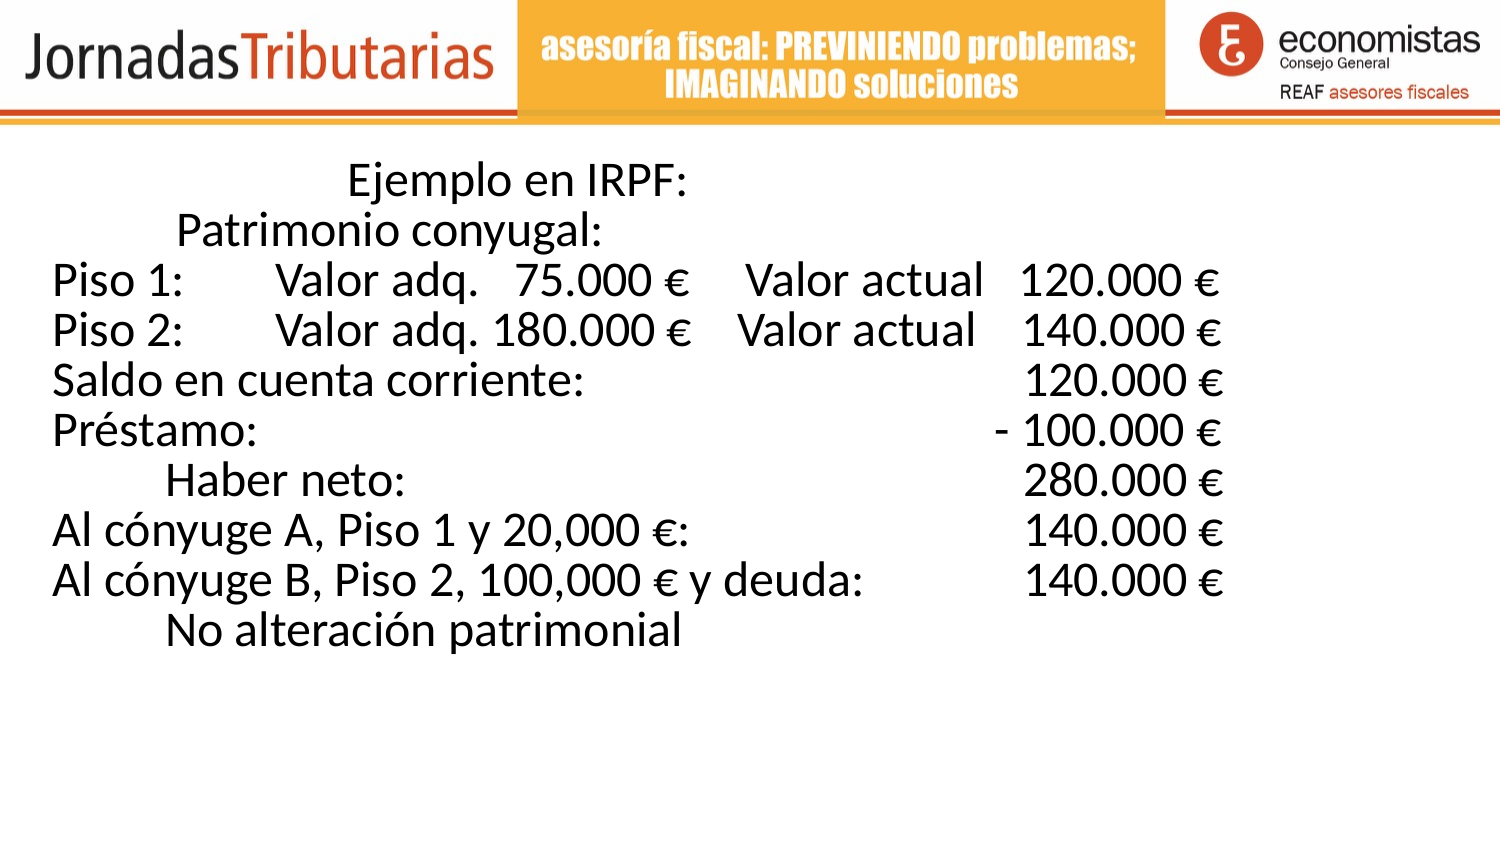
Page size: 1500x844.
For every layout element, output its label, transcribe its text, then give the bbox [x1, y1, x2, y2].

text_box Ejemplo en IRPF: Patrimonio conyugal: Piso 1: Valor adq. 75.000 € Valor actual 120.000 € Piso 2: Valor adq. 180.000 € Valor actual 140.000 € Saldo en cuenta corriente: 120.000 € Préstamo: - 100.000 € Haber neto: 280.000 € Al cónyuge A, Piso 1 y 20,000 €: 140.000 € Al cónyuge B, Piso 2, 100,000 € y deuda: 140.000 € No alteración patrimonial [37, 151, 1500, 837]
picture [0, 0, 1500, 129]
